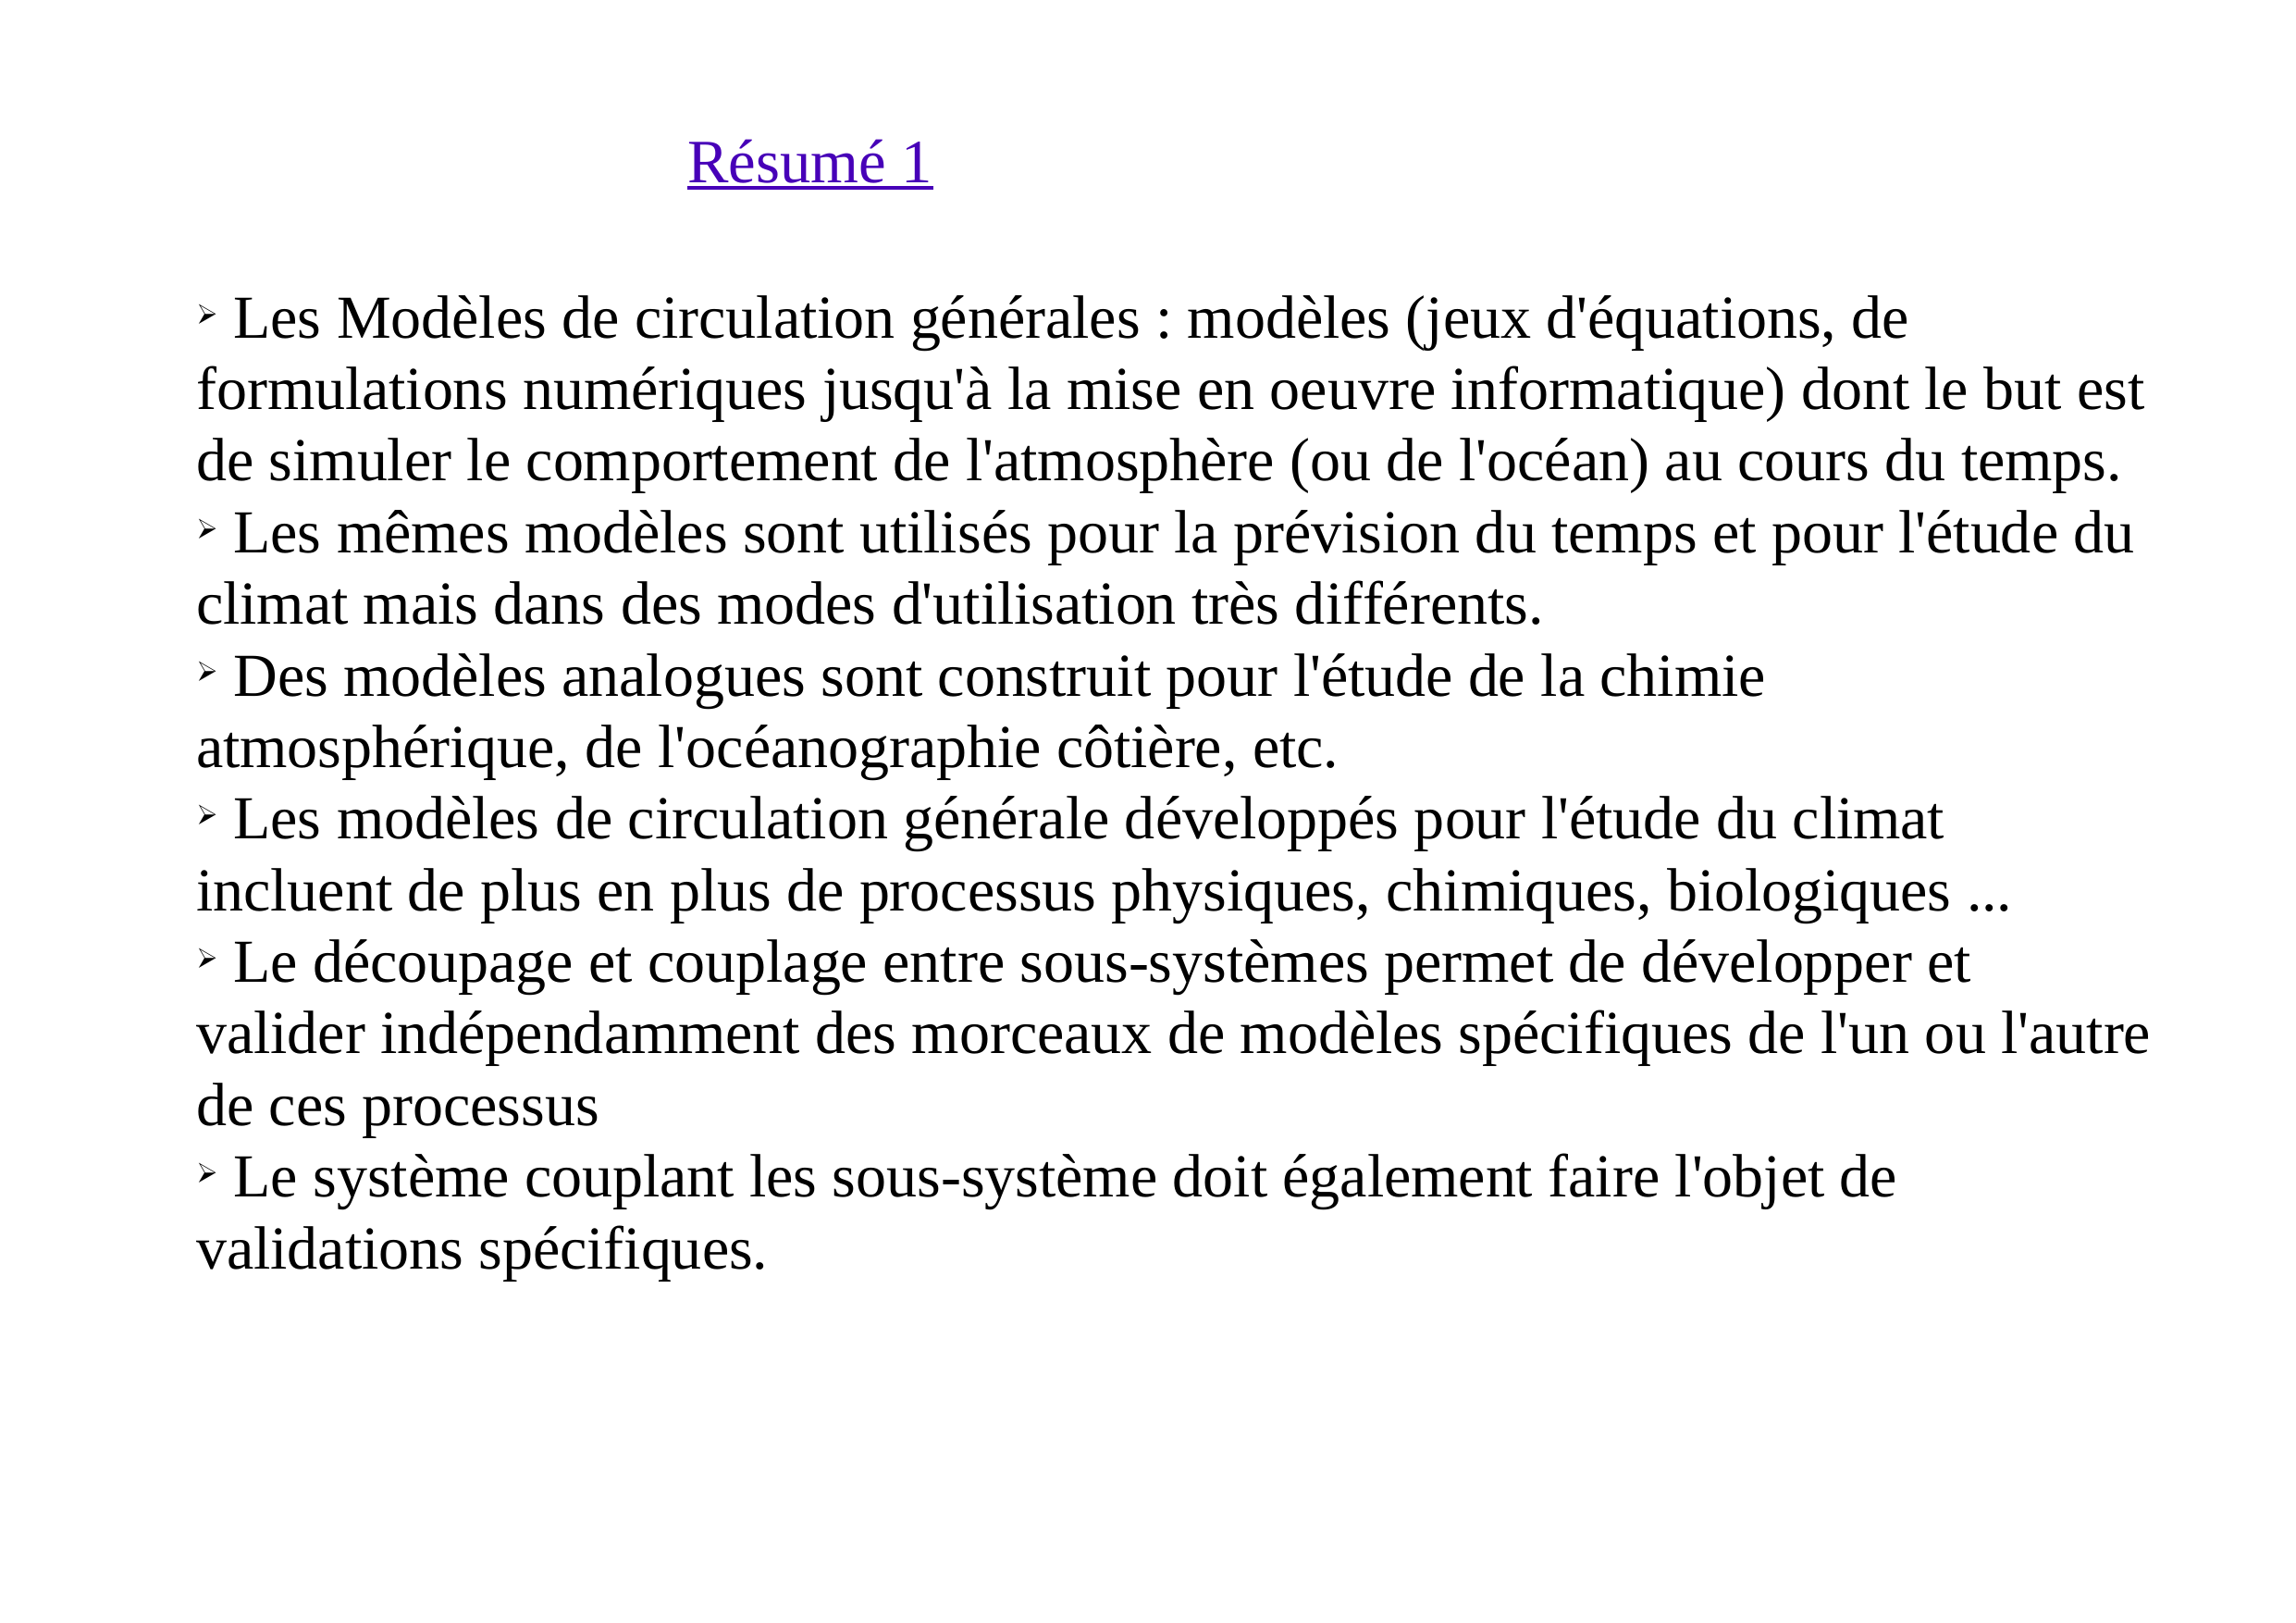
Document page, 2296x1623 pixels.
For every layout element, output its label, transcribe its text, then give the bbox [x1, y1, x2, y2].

text_box Résumé 1 [687, 123, 1148, 223]
text_box Les Modèles de circulation générales : modèles (jeux d'équations, de formulations numériques jusqu'à la mise en oeuvre informatique) dont le but est de simuler le comportement de l'atmosphère (ou de l'océan) au cours du temps. Les mêmes modèles sont utilisés pour la prévision du temps et pour l'étude du climat mais dans des modes d'utilisation très différents. Des modèles analogues sont construit pour l'étude de la chimie atmosphérique, de l'océanographie côtière, etc. Les modèles de circulation générale développés pour l'étude du climat incluent de plus en plus de processus physiques, chimiques, biologiques ... Le découpage et couplage entre sous-systèmes permet de développer et valider indépendamment des morceaux de modèles spécifiques de l'un ou l'autre de ces processus Le système couplant les sous-système doit également faire l'objet de validations spécifiques. [196, 279, 2154, 1371]
